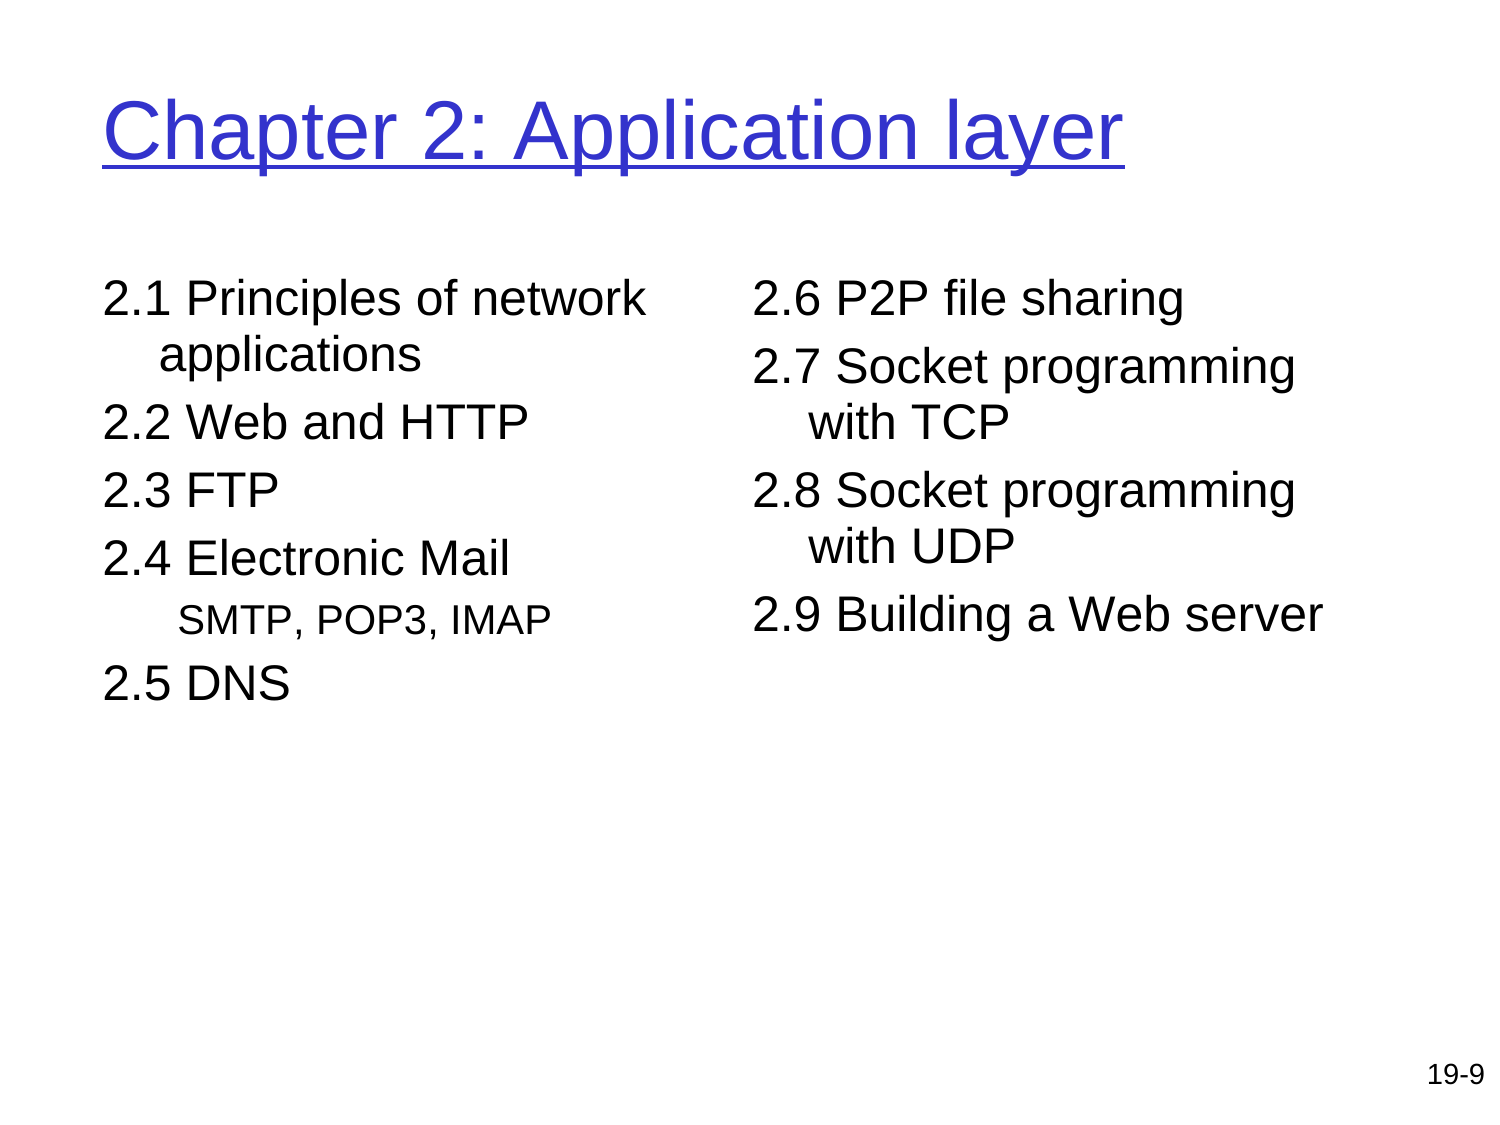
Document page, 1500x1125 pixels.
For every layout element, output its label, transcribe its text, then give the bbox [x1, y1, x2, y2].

list 2.6 P2P file sharing 2.7 Socket programming with TCP 2.8 Socket programming with UDP 2.9 Building a Web server [737, 262, 1403, 1026]
title Chapter 2: Application layer [87, 37, 1363, 225]
list 2.1 Principles of network applications 2.2 Web and HTTP 2.3 FTP 2.4 Electronic Mail SMTP, POP3, IMAP 2.5 DNS [87, 262, 713, 1026]
